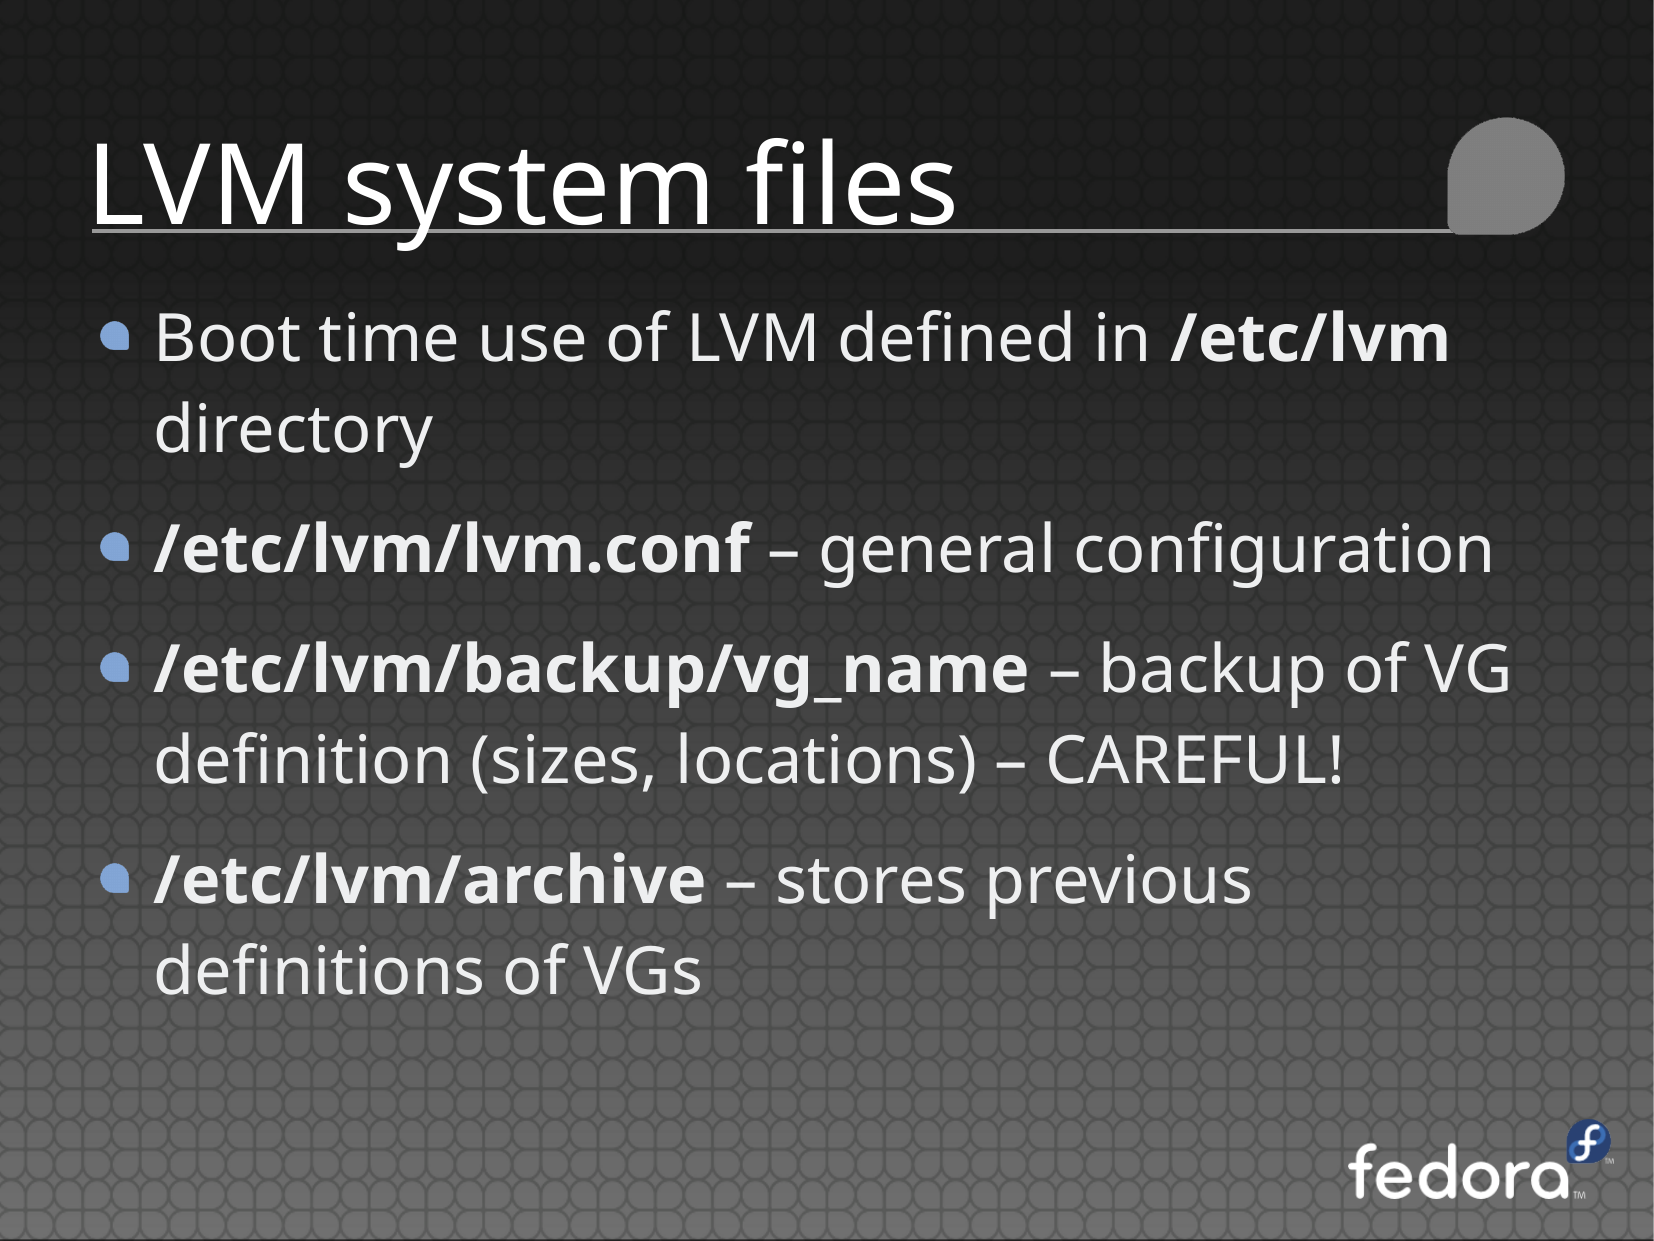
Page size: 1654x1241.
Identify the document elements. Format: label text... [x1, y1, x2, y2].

picture [0, 0, 1654, 1241]
list Boot time use of LVM defined in /etc/lvm directory /etc/lvm/lvm.conf – general configuration /etc/lvm/backup/vg_name – backup of VG definition (sizes, locations) – CAREFUL! /etc/lvm/archive – stores previous definitions of VGs [82, 290, 1571, 1010]
title LVM system files [86, 110, 1576, 251]
